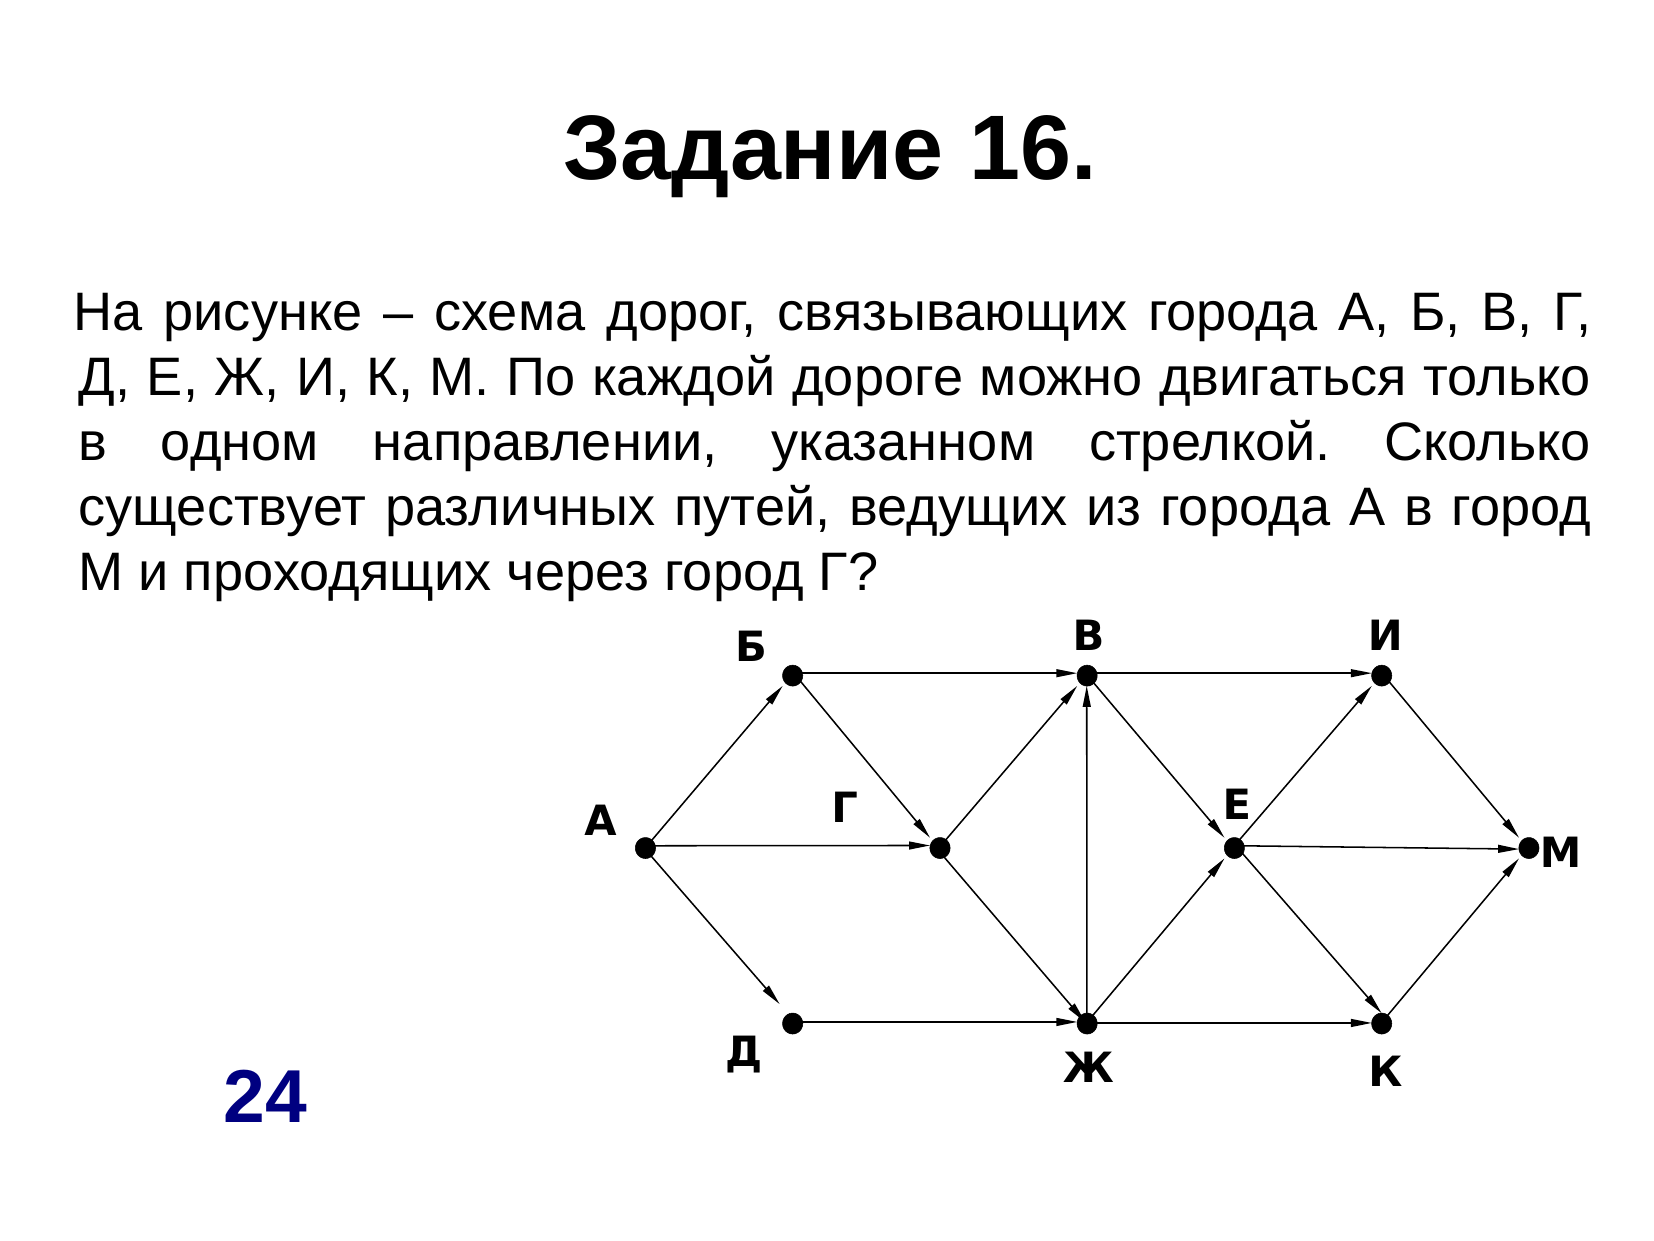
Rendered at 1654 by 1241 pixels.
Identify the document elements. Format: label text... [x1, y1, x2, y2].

text_box [1371, 665, 1392, 687]
text_box [635, 837, 656, 859]
text_box И [1351, 604, 1420, 664]
text_box [1224, 837, 1245, 859]
text_box [782, 1013, 803, 1035]
text_box Д [710, 1020, 778, 1079]
text_box Е [1203, 773, 1271, 832]
text_box [1077, 1016, 1098, 1035]
text_box [782, 665, 803, 687]
text_box [1077, 665, 1098, 687]
text_box Б [717, 615, 785, 674]
text_box М [1526, 821, 1595, 880]
text_box А [566, 789, 635, 848]
text_box B [1054, 604, 1123, 664]
text_box [929, 837, 951, 859]
text_box [1371, 1013, 1392, 1035]
text_box Е [1249, 806, 1271, 832]
list На рисунке – схема дорог, связывающих города А, Б, В, Г, Д, Е, Ж, И, К, М. По каждой дороге можно двигаться только в одном направлении, указанном стрелкой. Сколько существует различных путей, ведущих из города А в город М и проходящих через город Г? 24 [58, 268, 1609, 1194]
text_box Ж [1054, 1036, 1123, 1095]
title Задание 16. [82, 68, 1571, 268]
text_box Г [810, 776, 879, 835]
text_box К [1351, 1040, 1420, 1099]
text_box [1518, 838, 1526, 859]
